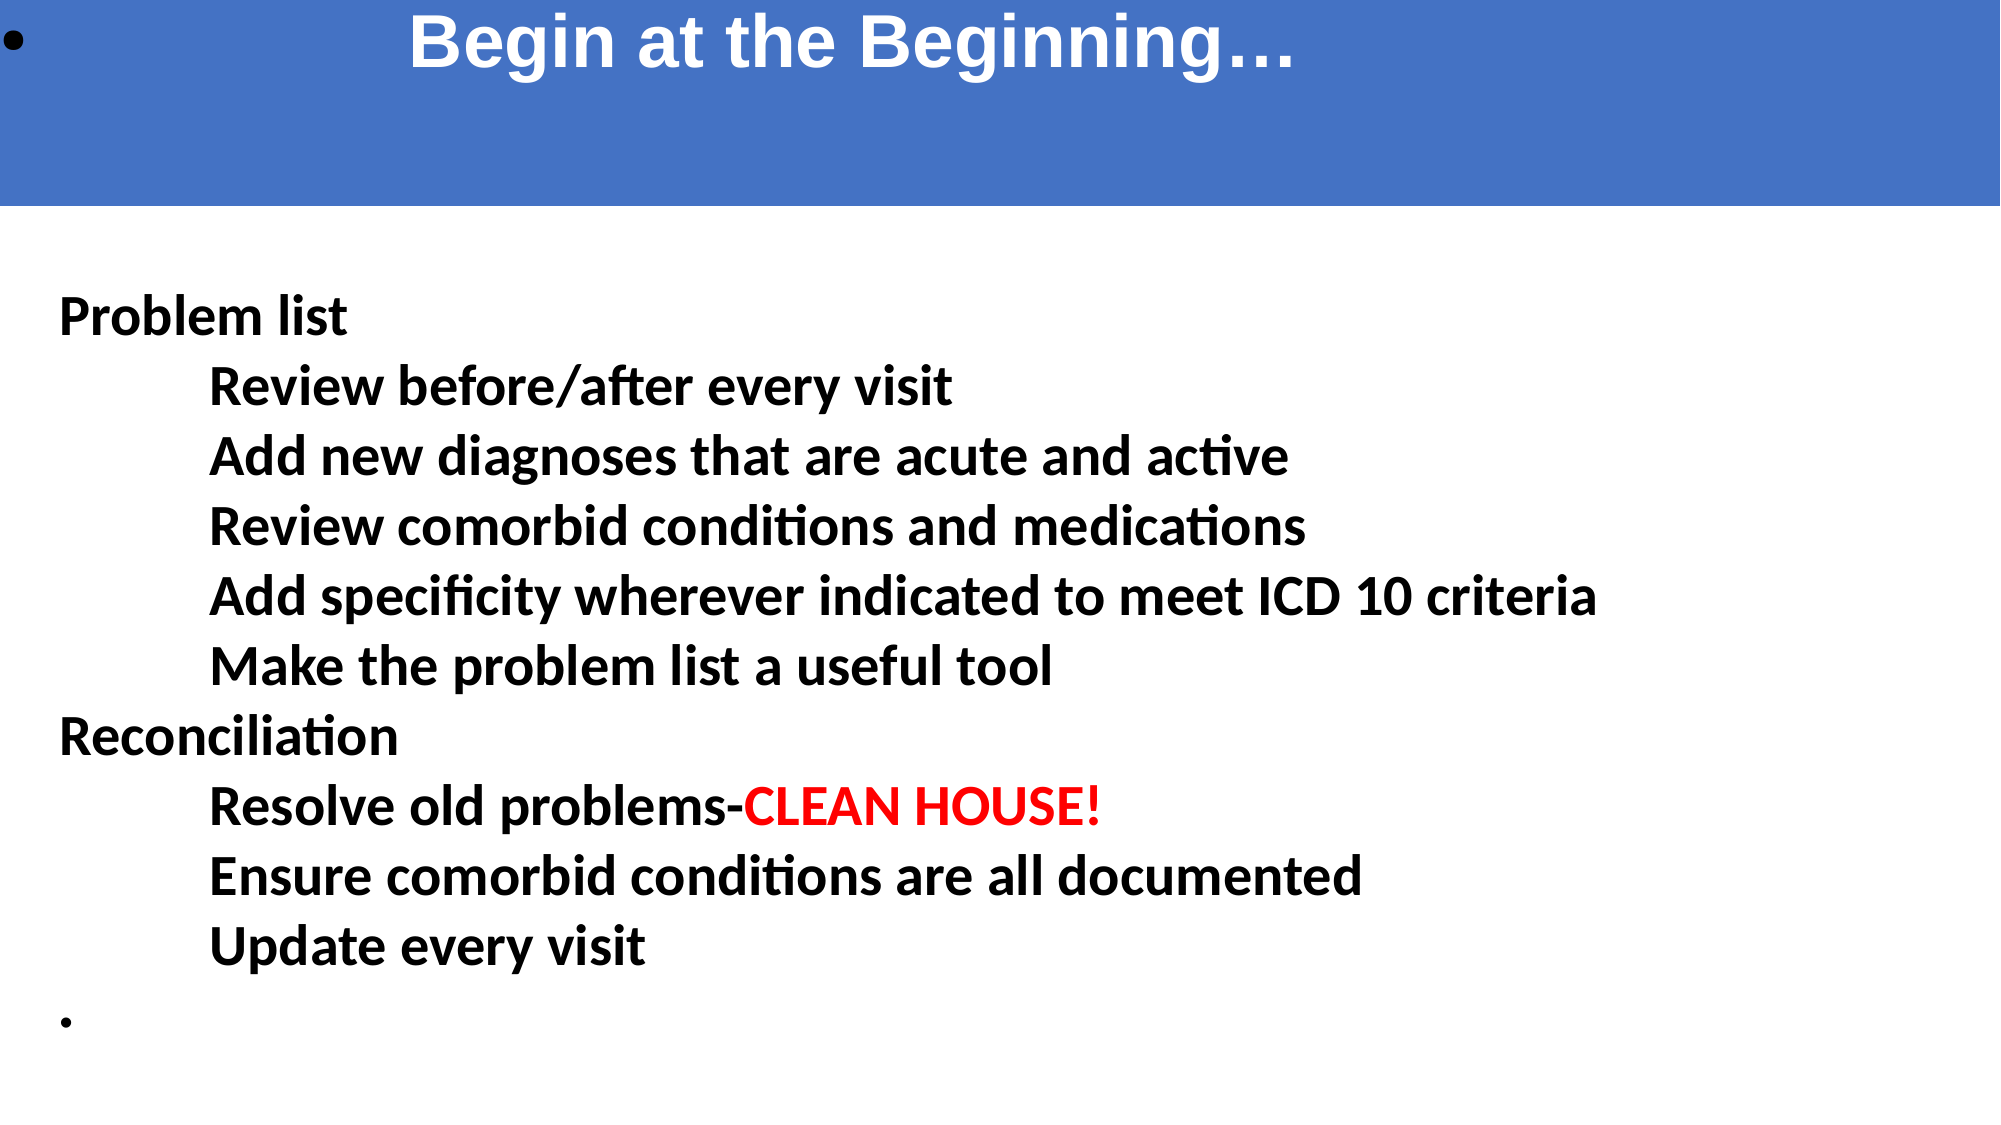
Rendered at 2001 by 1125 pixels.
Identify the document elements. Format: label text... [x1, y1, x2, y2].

text_box Problem list Review before/after every visit Add new diagnoses that are acute and active Review comorbid conditions and medications Add specificity wherever indicated to meet ICD 10 criteria Make the problem list a useful tool Reconciliation Resolve old problems-CLEAN HOUSE! Ensure comorbid conditions are all documented Update every visit [44, 269, 1813, 1053]
table_header Begin at the Beginning… [0, 0, 2000, 206]
